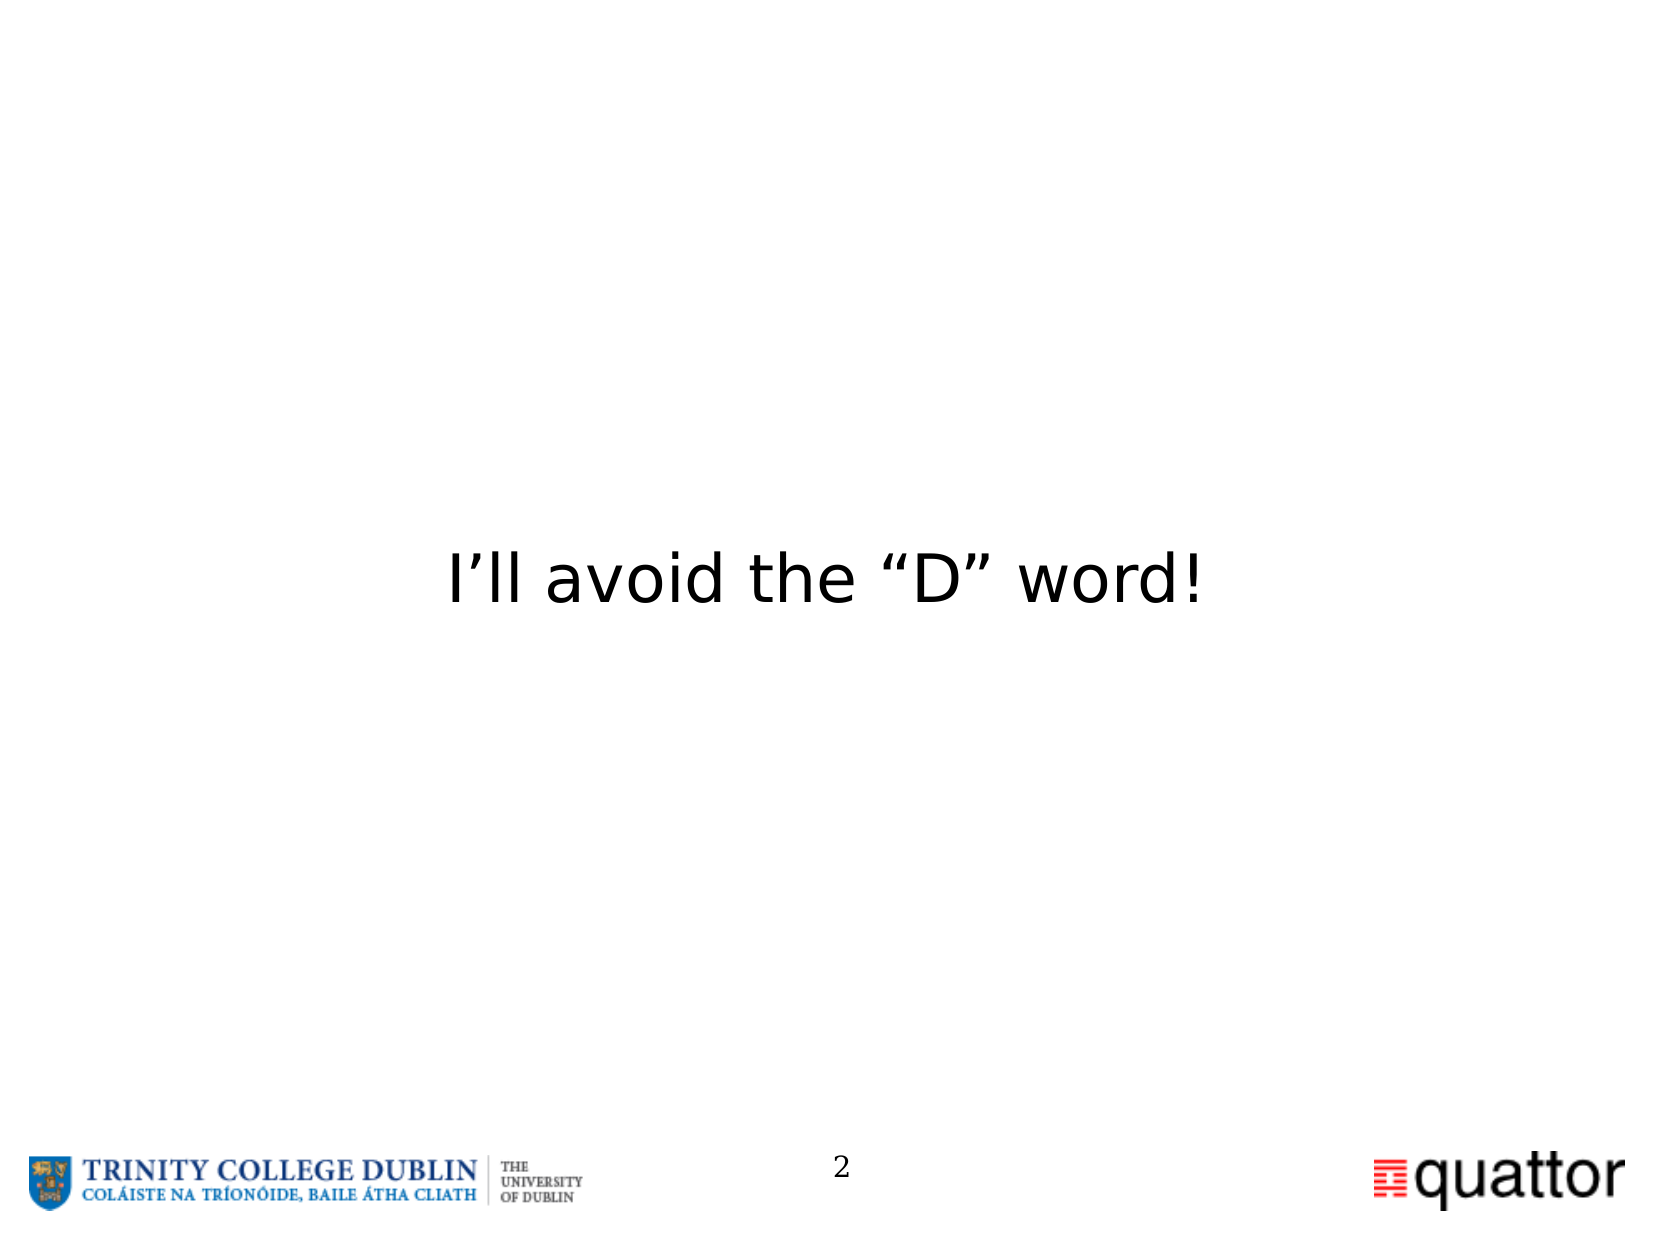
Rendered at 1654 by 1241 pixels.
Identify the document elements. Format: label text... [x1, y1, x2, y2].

subtitle I’ll avoid the “D” word! [82, 49, 1571, 1109]
picture [29, 1155, 588, 1211]
picture [1374, 1151, 1625, 1211]
